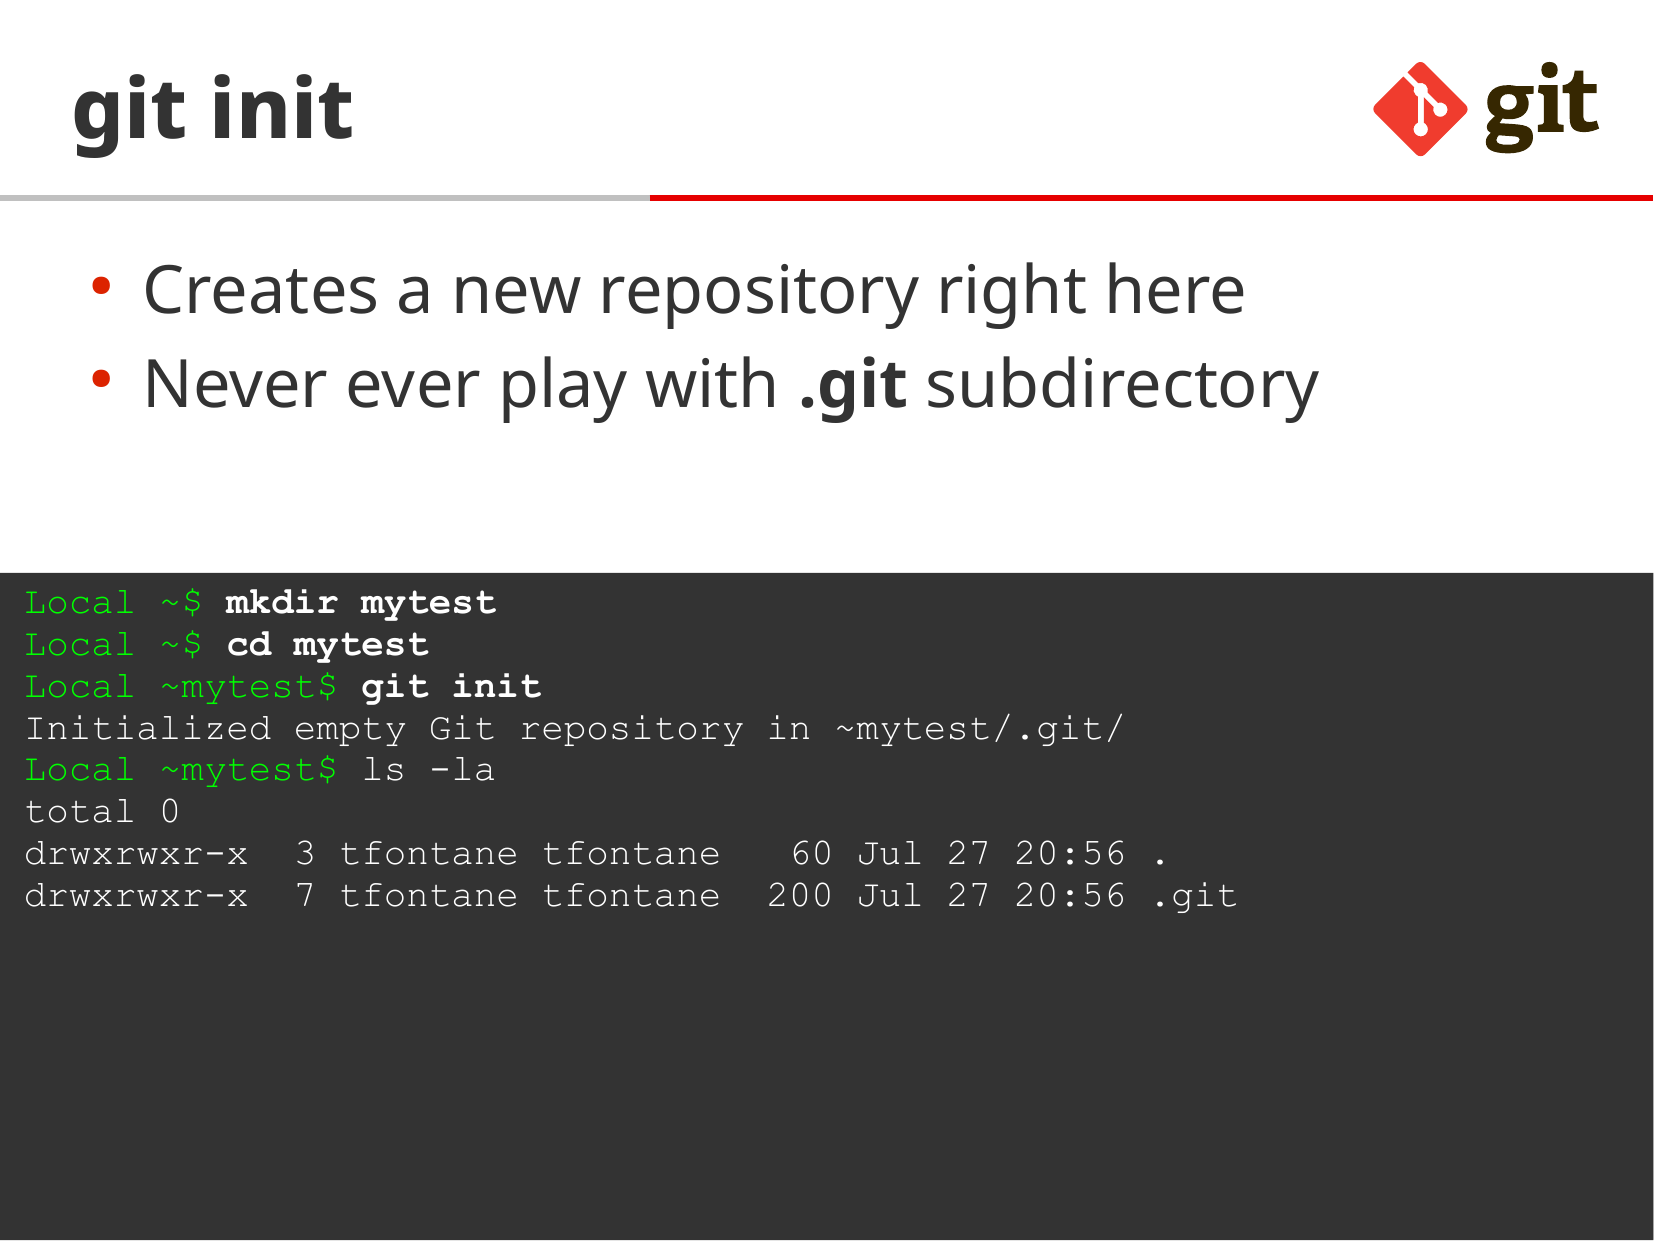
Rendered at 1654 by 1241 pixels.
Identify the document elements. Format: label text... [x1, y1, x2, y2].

list Creates a new repository right here Never ever play with .git subdirectory [56, 239, 1595, 493]
text_box Local ~$ mkdir mytest Local ~$ cd mytest Local ~mytest$ git init Initialized empty Git repository in ~mytest/.git/ Local ~mytest$ ls -la total 0 drwxrwxr-x 3 tfontane tfontane 60 Jul 27 20:56 . drwxrwxr-x 7 tfontane tfontane 200 Jul 27 20:56 .git [0, 572, 1654, 1241]
title git init [56, 36, 1546, 175]
